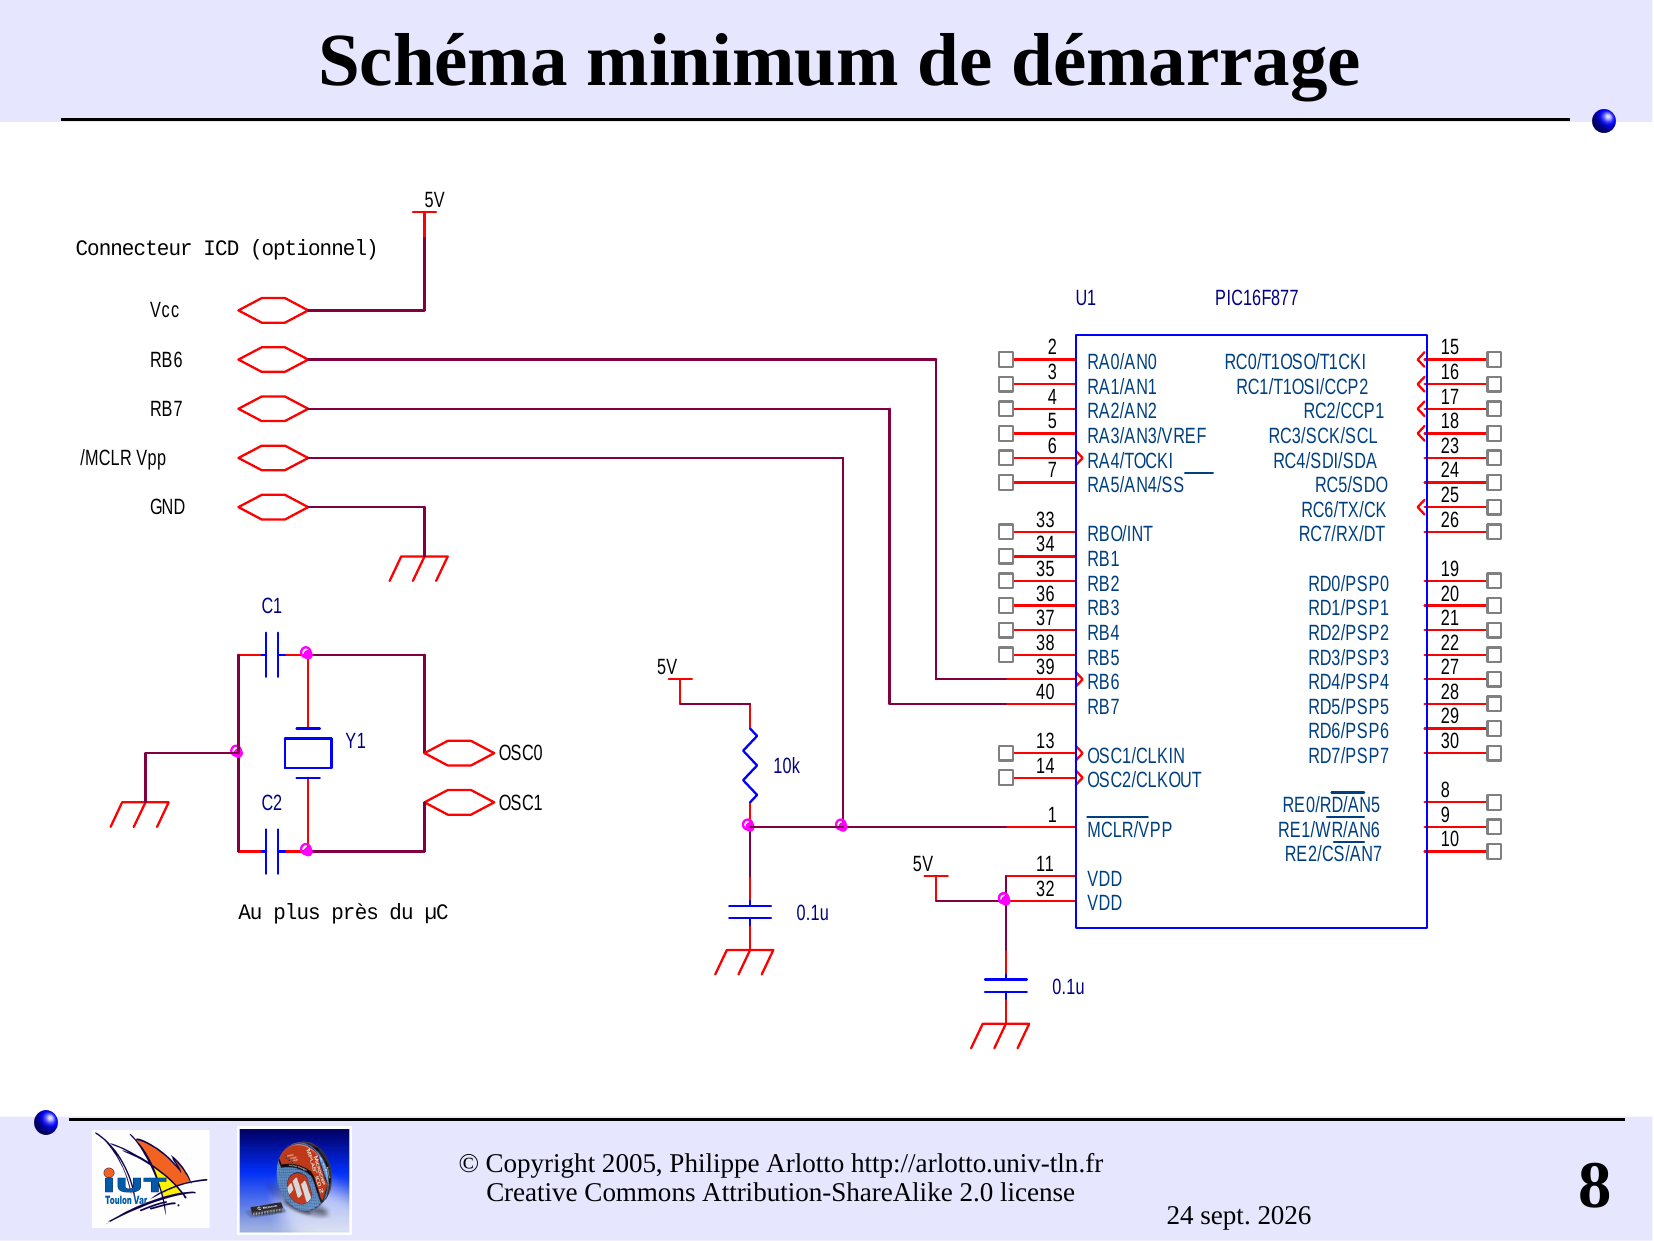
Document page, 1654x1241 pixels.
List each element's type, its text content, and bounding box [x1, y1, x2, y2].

title Schéma minimum de démarrage [95, 14, 1585, 107]
picture [237, 1126, 352, 1235]
picture [66, 172, 1506, 1063]
